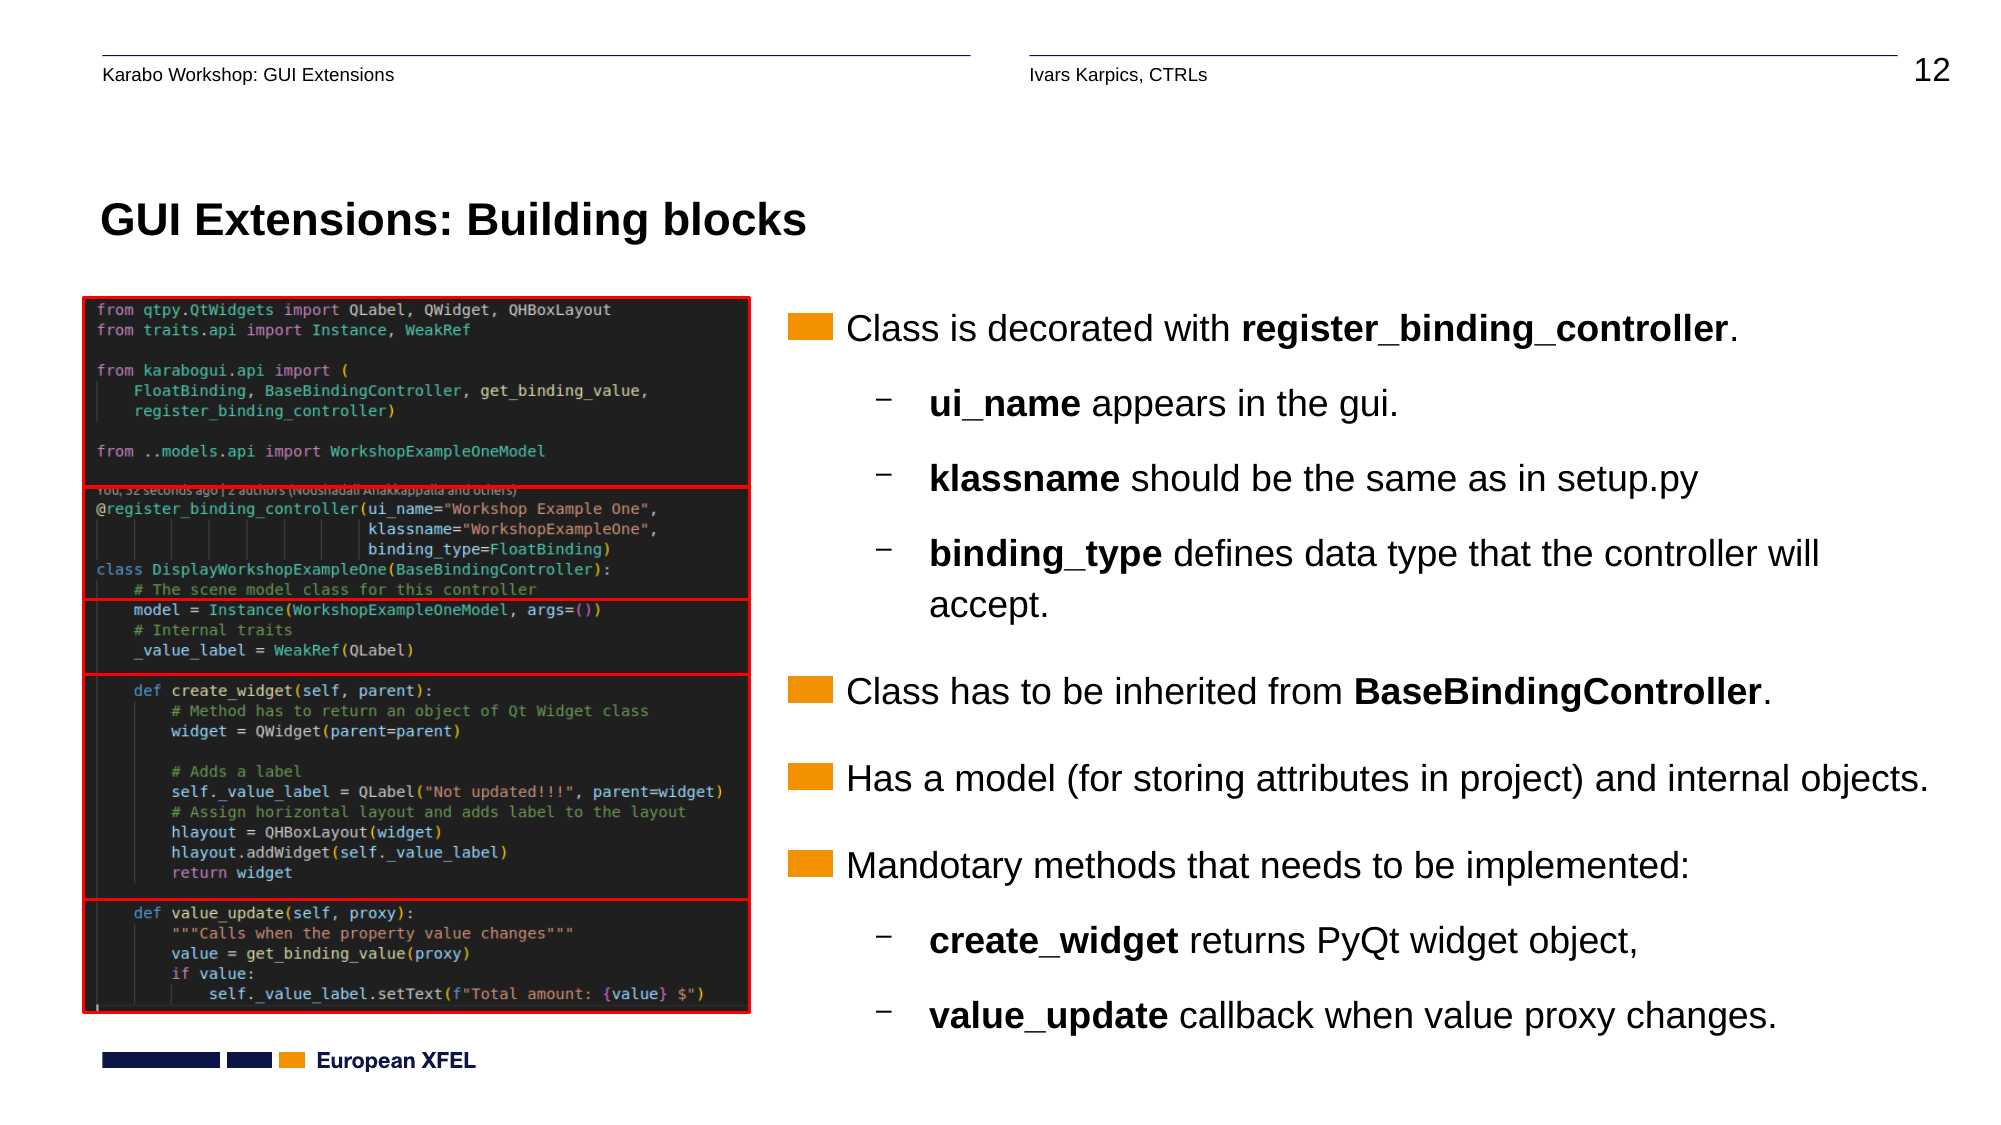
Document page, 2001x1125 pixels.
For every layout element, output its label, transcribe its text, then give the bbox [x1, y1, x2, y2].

list Class is decorated with register_binding_controller. ui_name appears in the gui. klassname should be the same as in setup.py binding_type defines data type that the controller will accept. Class has to be inherited from BaseBindingController. Has a model (for storing attributes in project) and internal objects. Mandotary methods that needs to be implemented: create_widget returns PyQt widget object, value_update callback when value proxy changes. [787, 299, 1951, 938]
picture [85, 299, 748, 485]
picture [85, 489, 748, 598]
title GUI Extensions: Building blocks [100, 116, 1898, 245]
picture [85, 676, 748, 898]
picture [85, 901, 748, 1011]
picture [85, 601, 748, 673]
